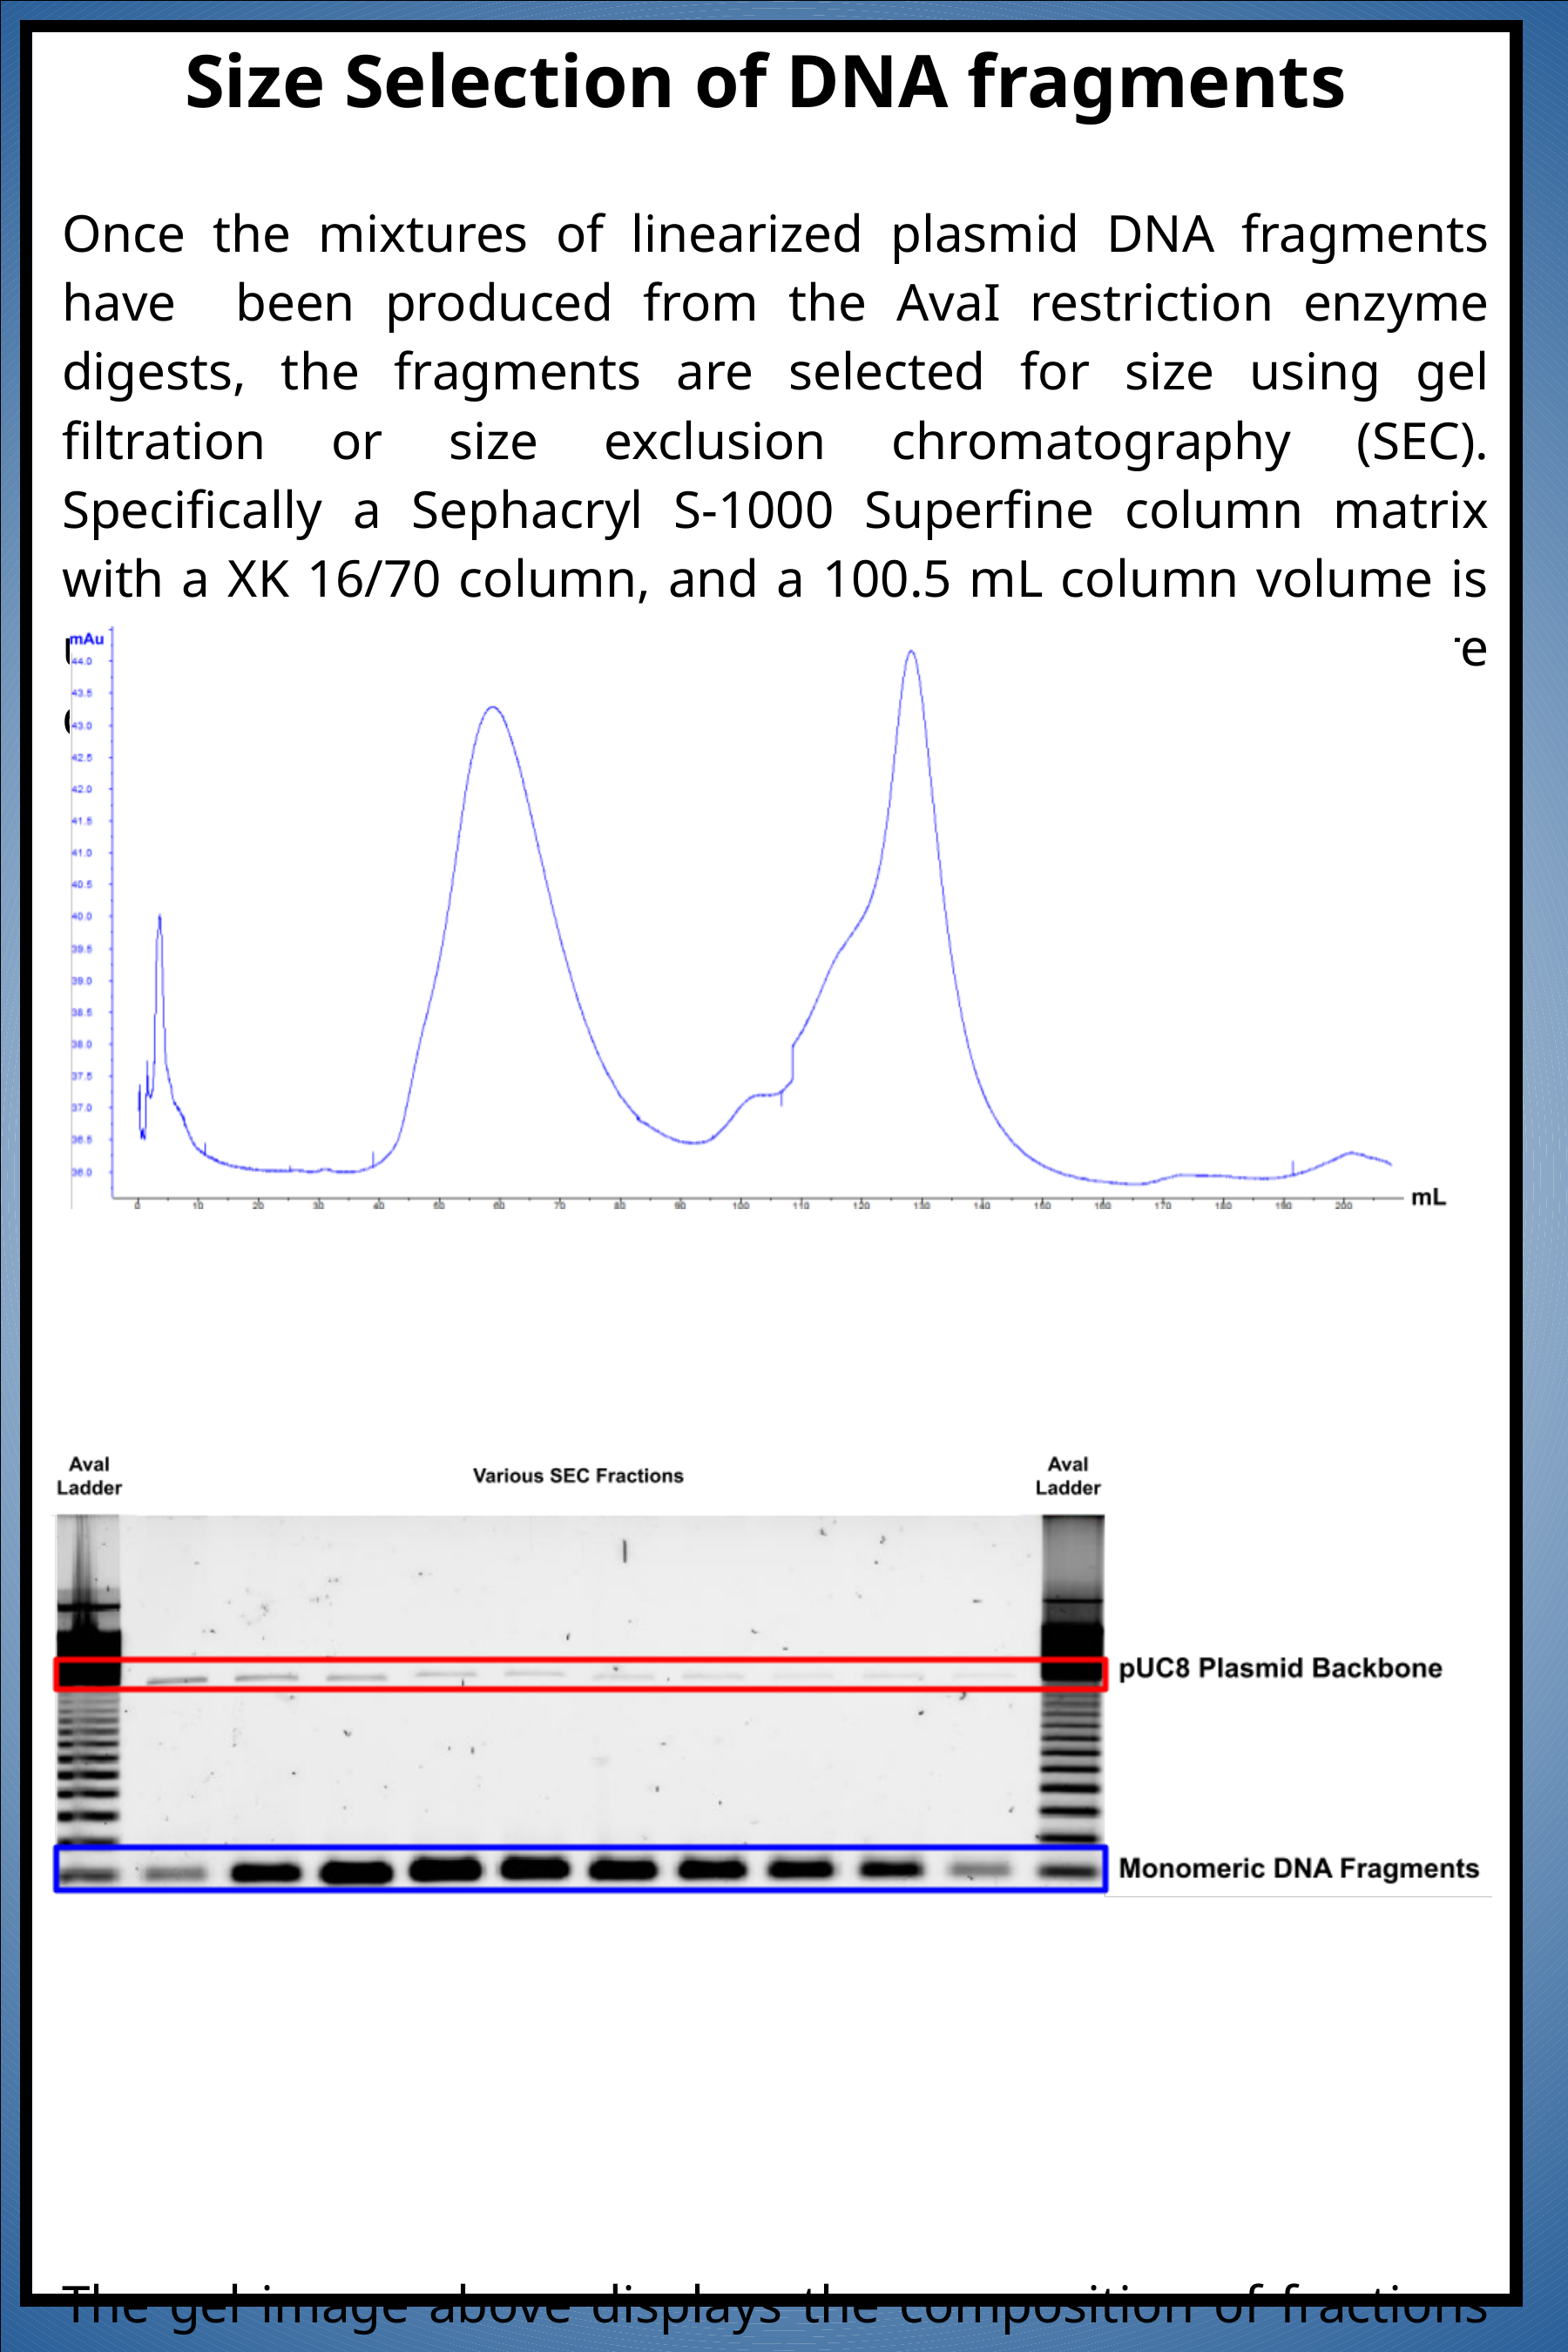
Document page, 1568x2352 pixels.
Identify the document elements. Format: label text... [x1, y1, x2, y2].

picture [70, 626, 1455, 1209]
text_box Size Selection of DNA fragments Once the mixtures of linearized plasmid DNA fragments have been produced from the AvaI restriction enzyme digests, the fragments are selected for size using gel filtration or size exclusion chromatography (SEC). Specifically a Sephacryl S-1000 Superfine column matrix with a XK 16/70 column, and a 100.5 mL column volume is used to isolate the pure monomer fragments, the pure dimer fragments, as well as the plasmid backbone. The chromatogram above displays the elution profile of the 208 base-pair monomeric DNA fragments, and the pUC8 plasmid backbone, where absorbance in mAU is plotted as a function of elution volume in mL. The gel image above displays the composition of fractions collected from the first SEC peak, which displays a strong presence of the 208 base-pair monomeric DNA fragments. Acknowledgements: Dr. Borries Demeler, Amy Henrickson, and Owen Woycenko. Funded by Chinook Summer Research Award, and NSERC Undergraduate Summer Research Award. [49, 23, 1506, 2236]
text_box [0, 0, 1568, 2352]
picture [51, 1439, 1492, 1902]
